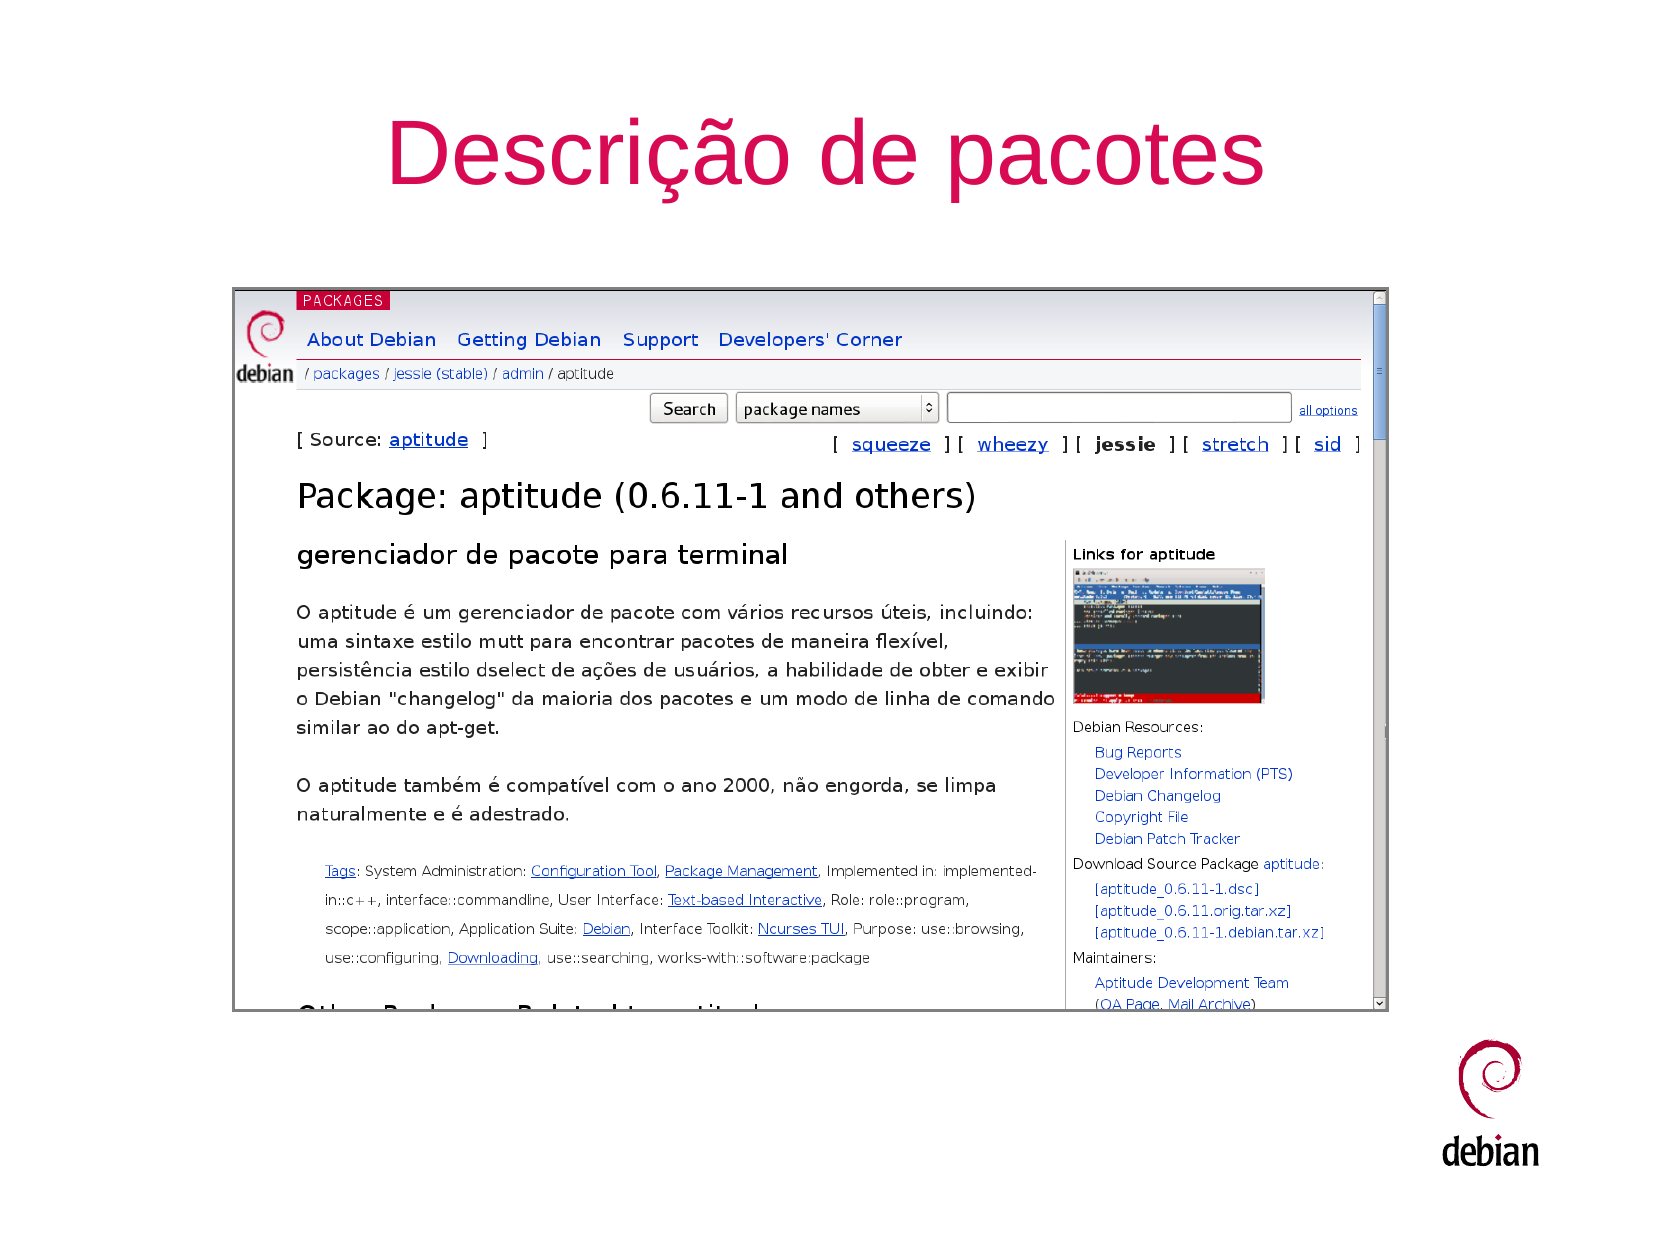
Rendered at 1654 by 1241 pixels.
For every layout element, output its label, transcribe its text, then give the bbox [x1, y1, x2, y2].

picture [234, 290, 1386, 1010]
title Descrição de pacotes [82, 49, 1571, 257]
